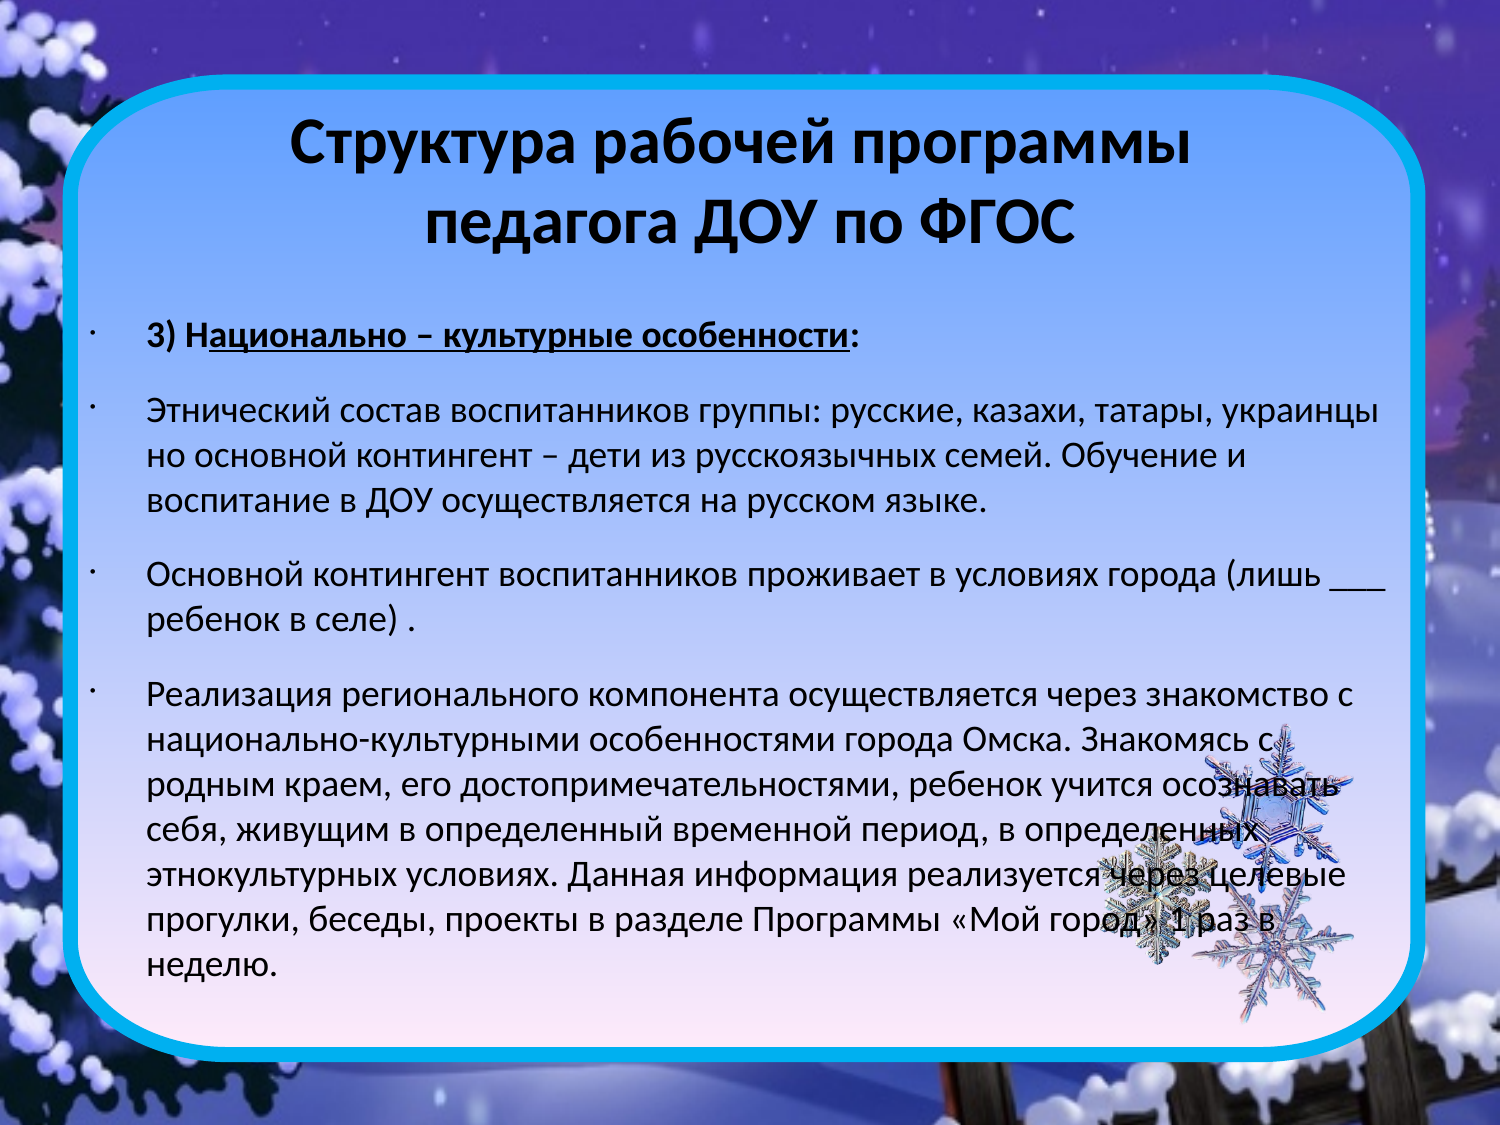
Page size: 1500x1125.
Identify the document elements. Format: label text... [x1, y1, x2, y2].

title Структура рабочей программы педагога ДОУ по ФГОС [75, 90, 1425, 279]
picture [0, 0, 1500, 1125]
list 3) Национально – культурные особенности: Этнический состав воспитанников группы: русские, казахи, татары, украинцы но основной контингент – дети из русскоязычных семей. Обучение и воспитание в ДОУ осуществляется на русском языке. Основной контингент воспитанников проживает в условиях города (лишь ___ ребенок в селе) . Реализация регионального компонента осуществляется через знакомство с национально-культурными особенностями города Омска. Знакомясь с родным краем, его достопримечательностями, ребенок учится осознавать себя, живущим в определенный временной период, в определенных этнокультурных условиях. Данная информация реализуется через целевые прогулки, беседы, проекты в разделе Программы «Мой город» 1 раз в неделю. [75, 302, 1425, 1005]
